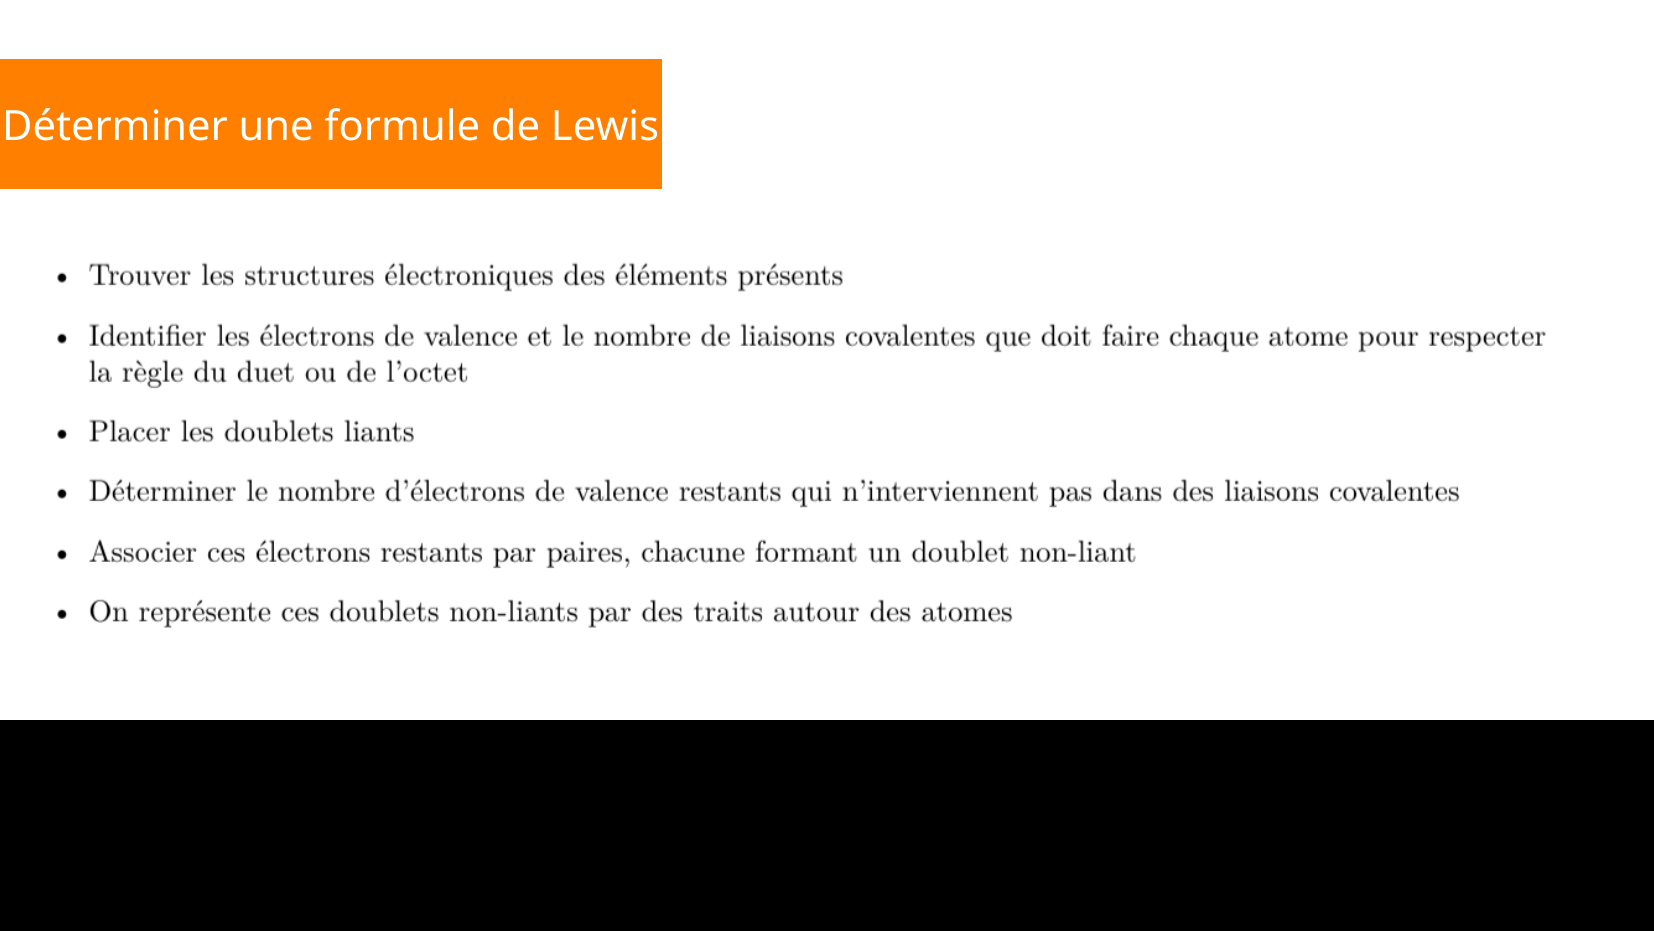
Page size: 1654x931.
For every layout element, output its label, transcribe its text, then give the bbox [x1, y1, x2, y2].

picture [35, 243, 1619, 650]
text_box Déterminer une formule de Lewis [0, 59, 662, 189]
text_box [0, 720, 1654, 931]
